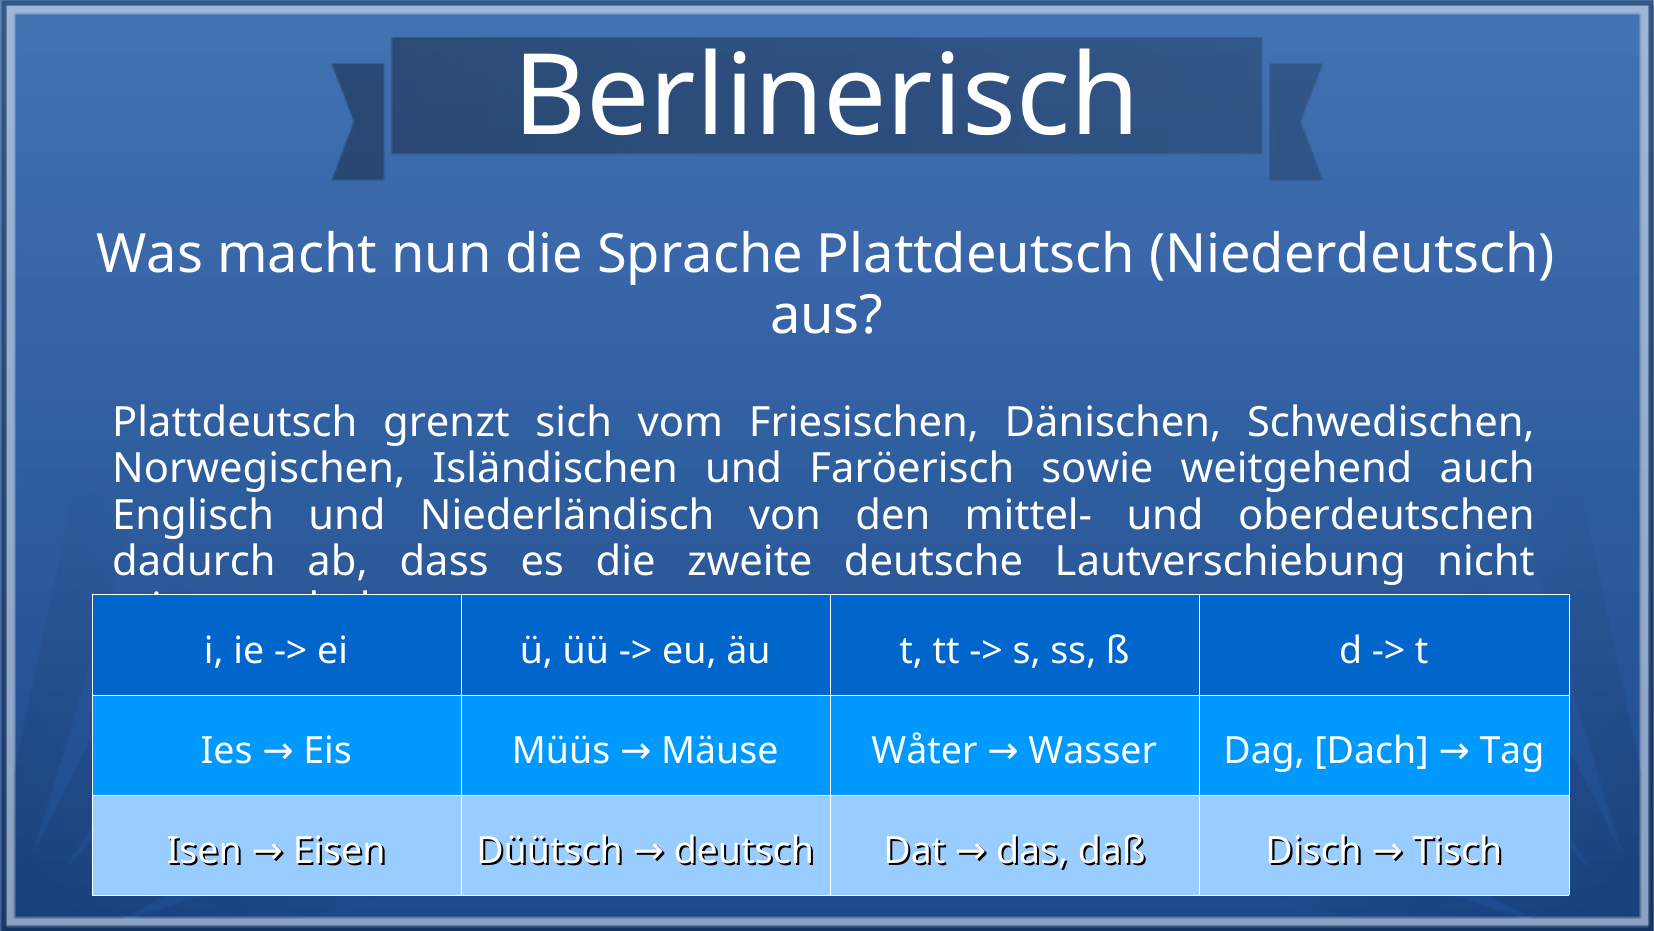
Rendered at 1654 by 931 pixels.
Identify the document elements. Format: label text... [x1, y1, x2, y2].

table_cell Dat → das, daß [831, 796, 1199, 895]
table_cell Disch → Tisch [1200, 796, 1569, 895]
table_header i, ie -> ei [93, 595, 461, 695]
text_box Berlinerisch [389, 35, 1264, 154]
text_box Was macht nun die Sprache Plattdeutsch (Niederdeutsch) aus? Plattdeutsch grenzt sich vom Friesischen, Dänischen, Schwedischen, Norwegischen, Isländischen und Faröerisch sowie weitgehend auch Englisch und Niederländisch von den mittel- und oberdeutschen dadurch ab, dass es die zweite deutsche Lautverschiebung nicht mitgemacht hat. [82, 224, 1571, 848]
table_cell Wåter → Wasser [831, 696, 1199, 795]
picture [0, 0, 1654, 931]
table_header ü, üü -> eu, äu [462, 595, 830, 695]
table_header t, tt -> s, ss, ß [831, 595, 1199, 695]
table_cell Düütsch → deutsch [462, 796, 830, 895]
table_cell Ies → Eis [93, 696, 461, 795]
table_cell Müüs → Mäuse [462, 696, 830, 795]
table_cell Isen → Eisen [93, 796, 461, 895]
table_cell Dag, [Dach] → Tag [1200, 696, 1569, 795]
table_header d -> t [1200, 595, 1569, 695]
